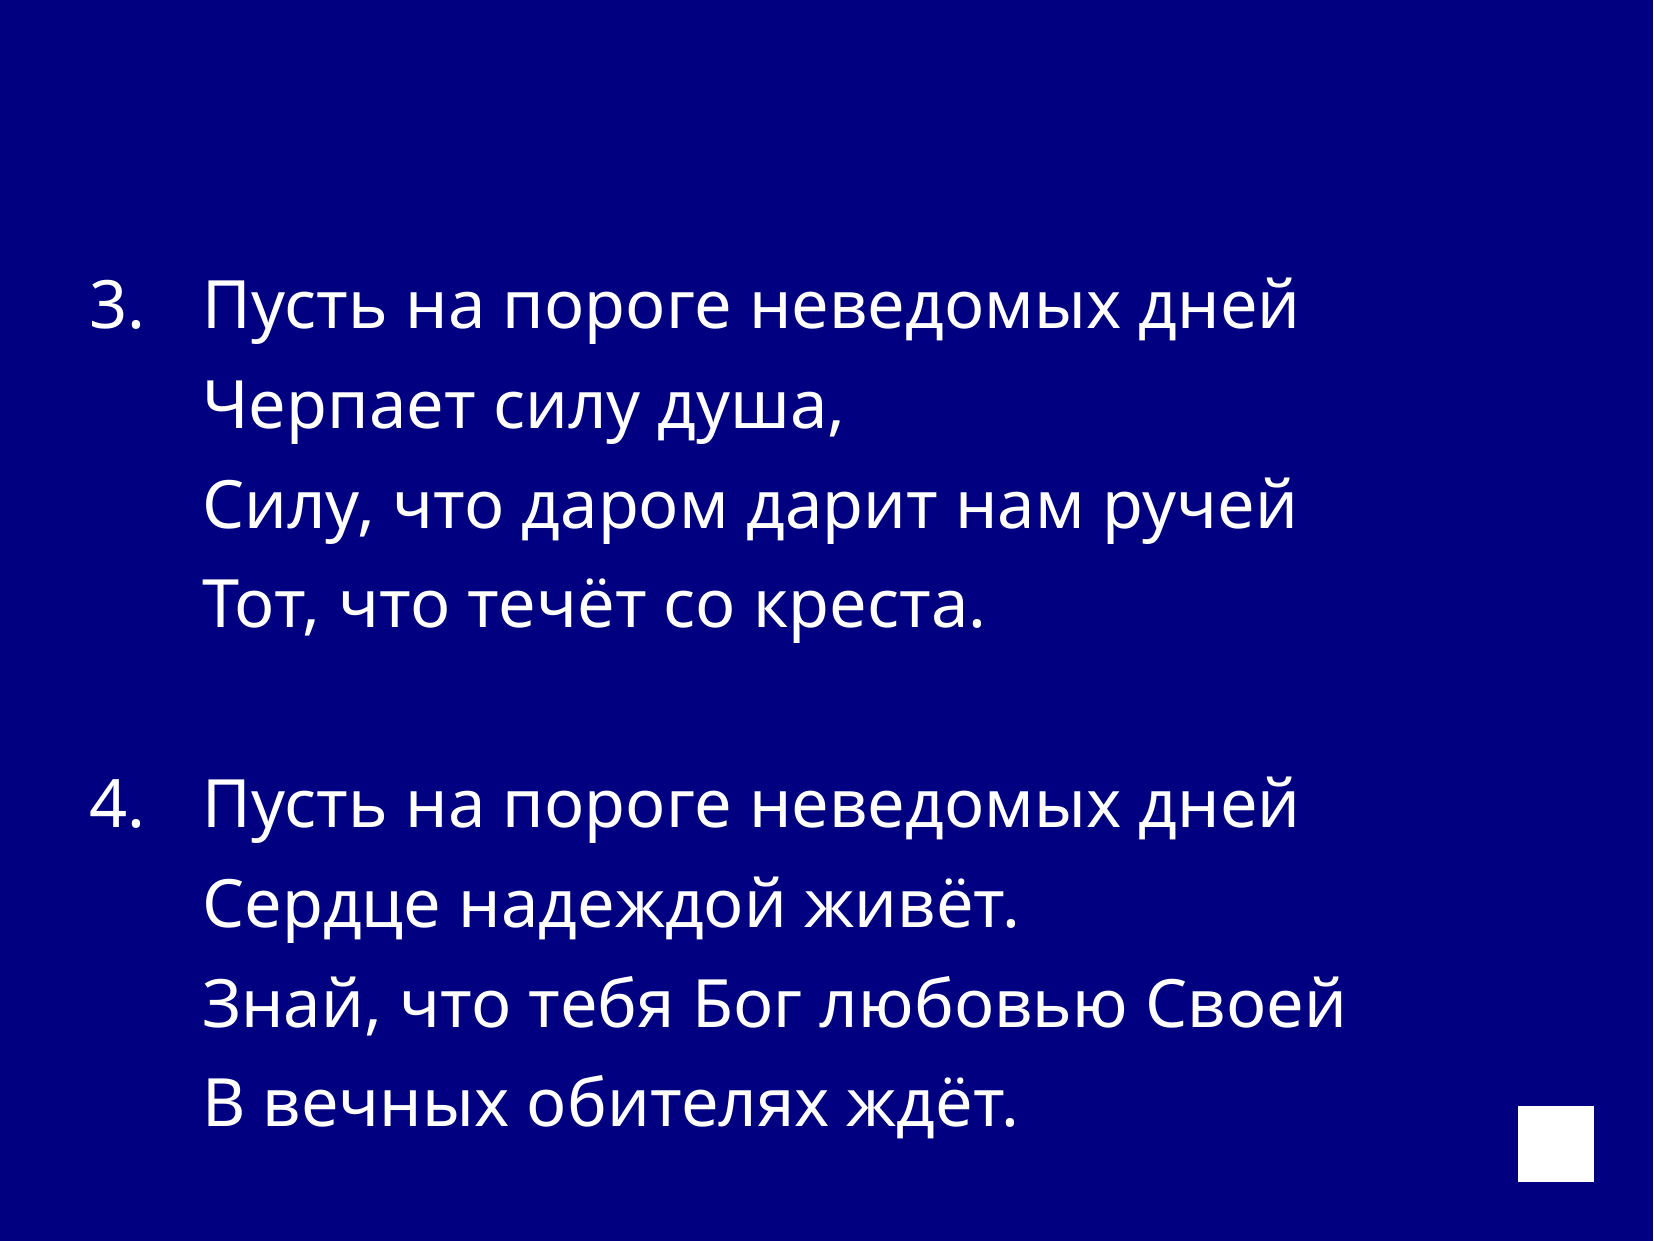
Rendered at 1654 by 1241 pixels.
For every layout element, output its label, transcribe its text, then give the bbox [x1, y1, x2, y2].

text_box [1518, 1106, 1594, 1182]
text_box 3. Пусть на пороге неведомых дней Черпает силу душа, Силу, что даром дарит нам ручей Тот, что течёт со креста. 4. Пусть на пороге неведомых дней Сердце надеждой живёт. Знай, что тебя Бог любовью Своей В вечных обителях ждёт. [75, 150, 1576, 1163]
